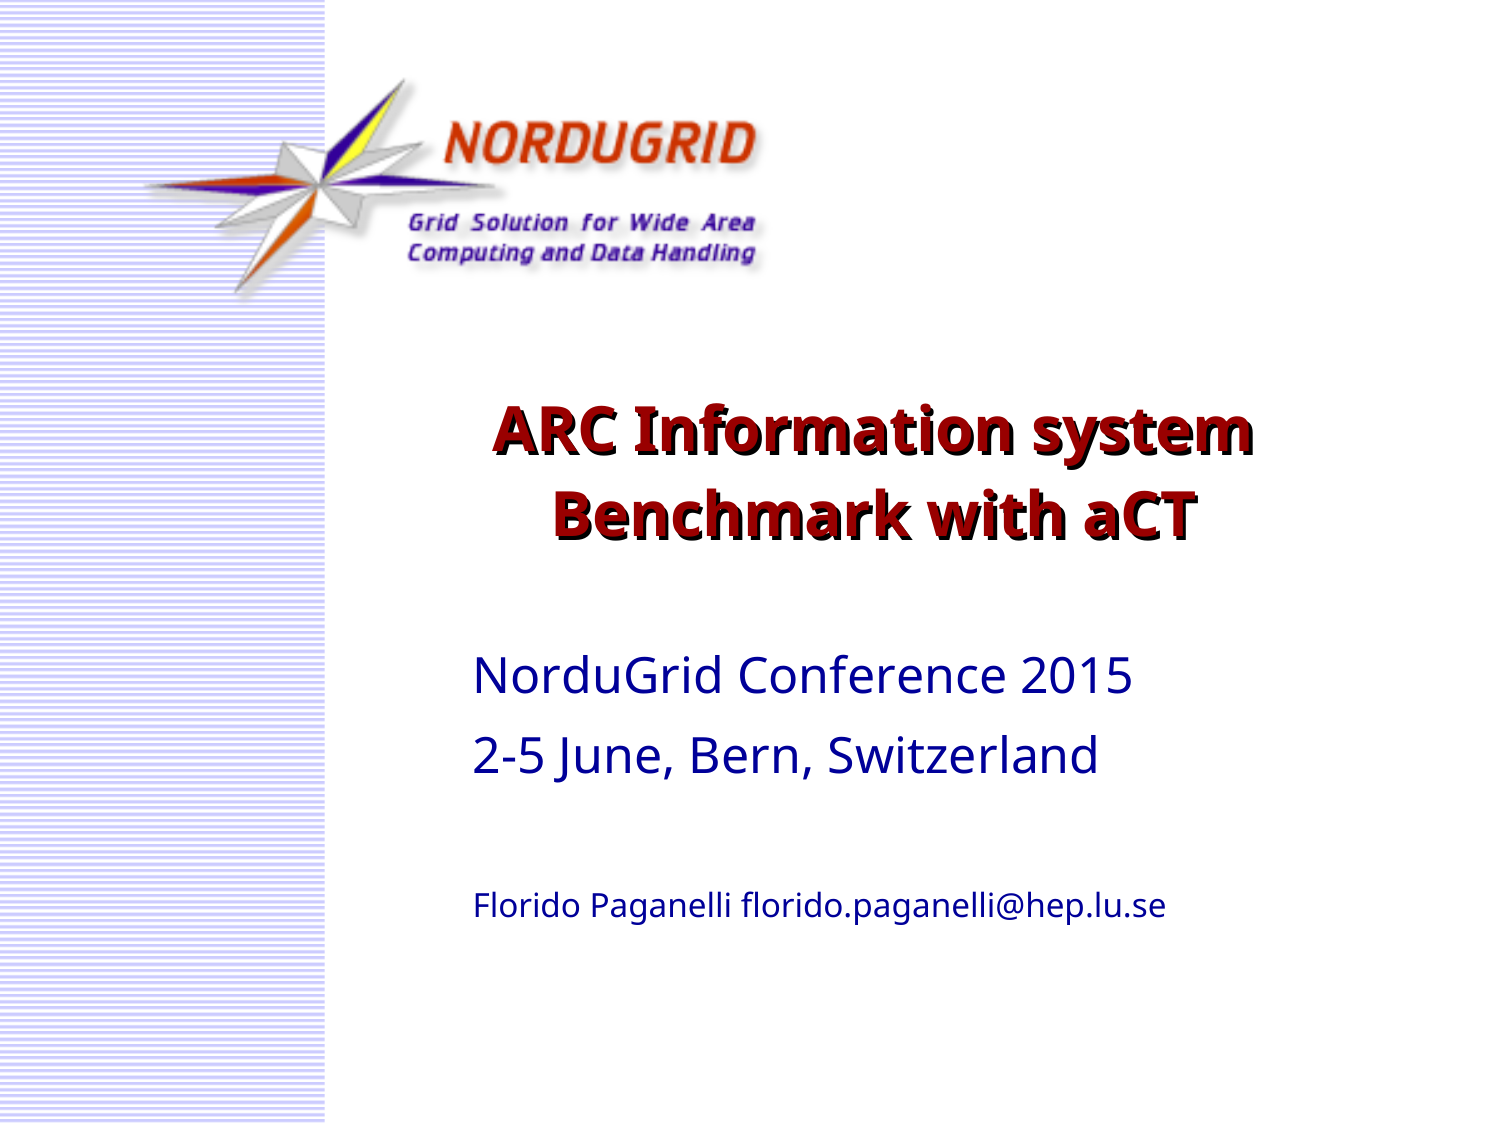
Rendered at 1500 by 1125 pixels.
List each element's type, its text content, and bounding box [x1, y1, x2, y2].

picture [0, 0, 774, 1125]
subtitle NorduGrid Conference 2015 2-5 June, Bern, Switzerland Florido Paganelli florido.paganelli@hep.lu.se [472, 649, 1300, 918]
title ARC Information system Benchmark with aCT [360, 349, 1388, 591]
